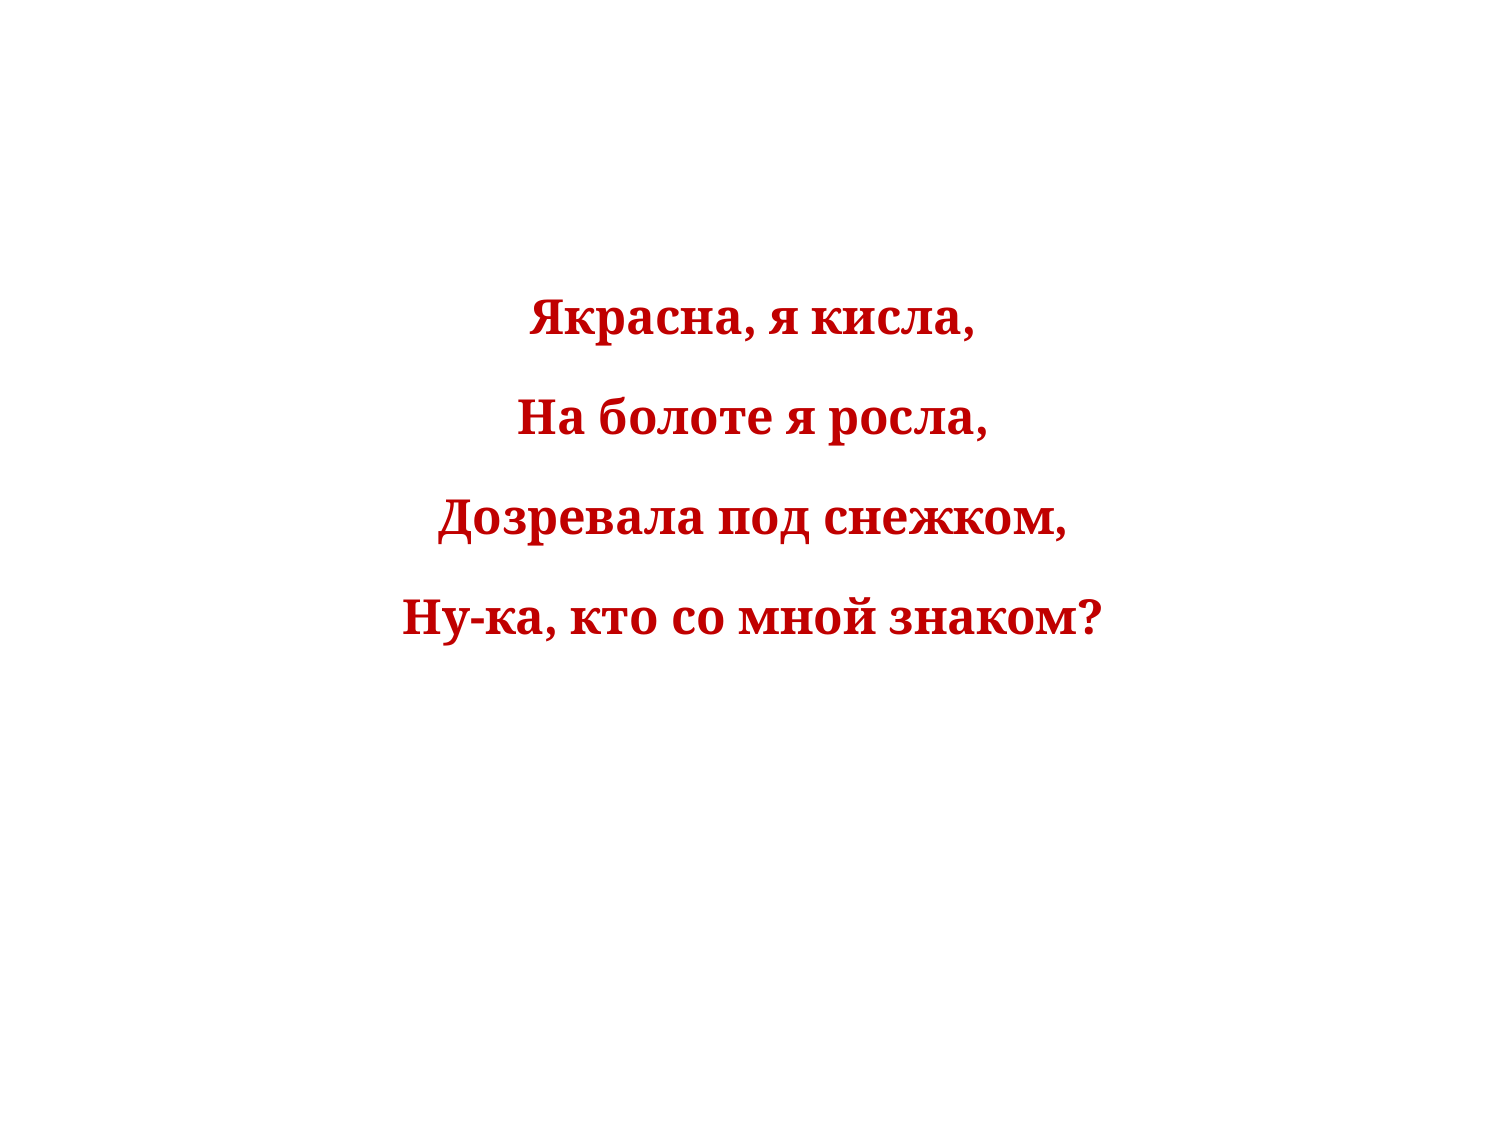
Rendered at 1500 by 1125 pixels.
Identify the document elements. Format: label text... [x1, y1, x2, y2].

text_box Якрасна, я кисла, На болоте я росла, Дозревала под снежком, Ну-ка, кто со мной знаком? [112, 243, 1396, 659]
